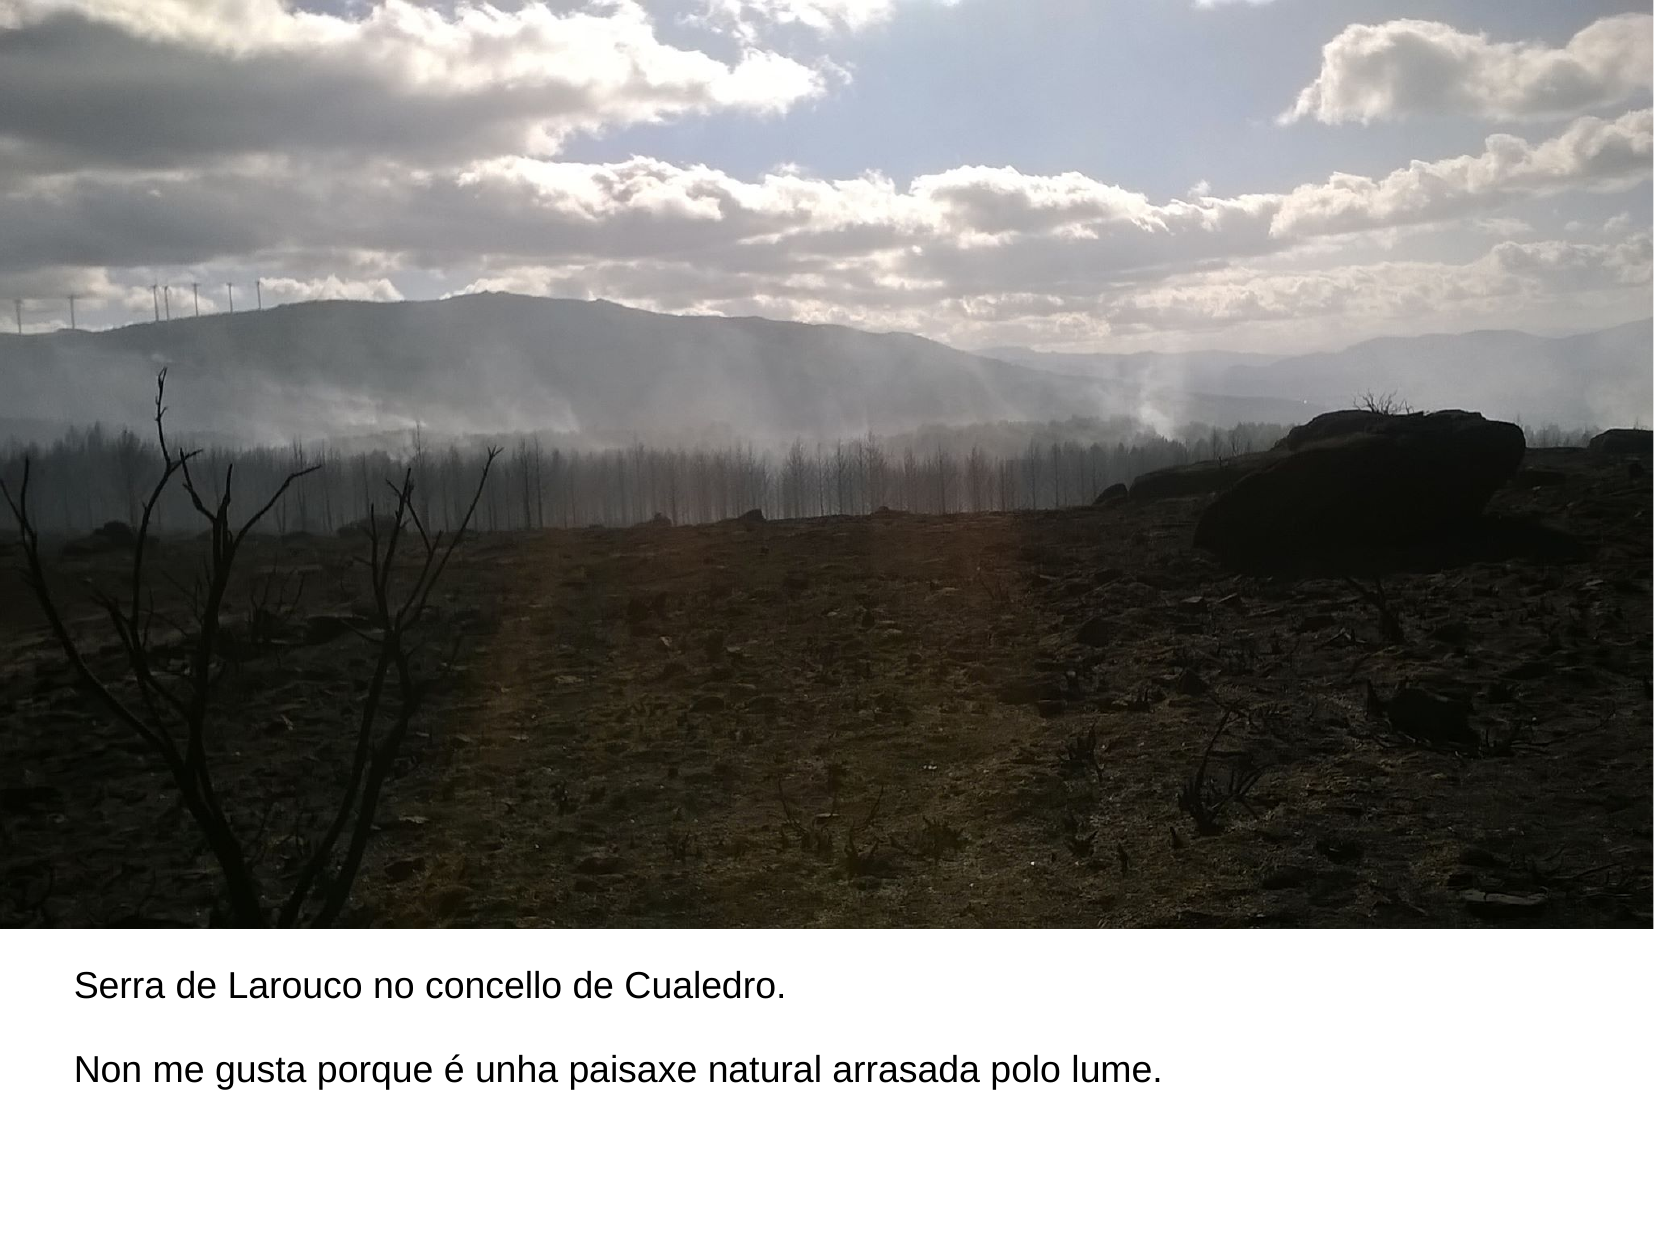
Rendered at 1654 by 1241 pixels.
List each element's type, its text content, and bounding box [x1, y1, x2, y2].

text_box Serra de Larouco no concello de Cualedro. Non me gusta porque é unha paisaxe natural arrasada polo lume. [59, 956, 1560, 1098]
picture [0, 0, 1654, 929]
